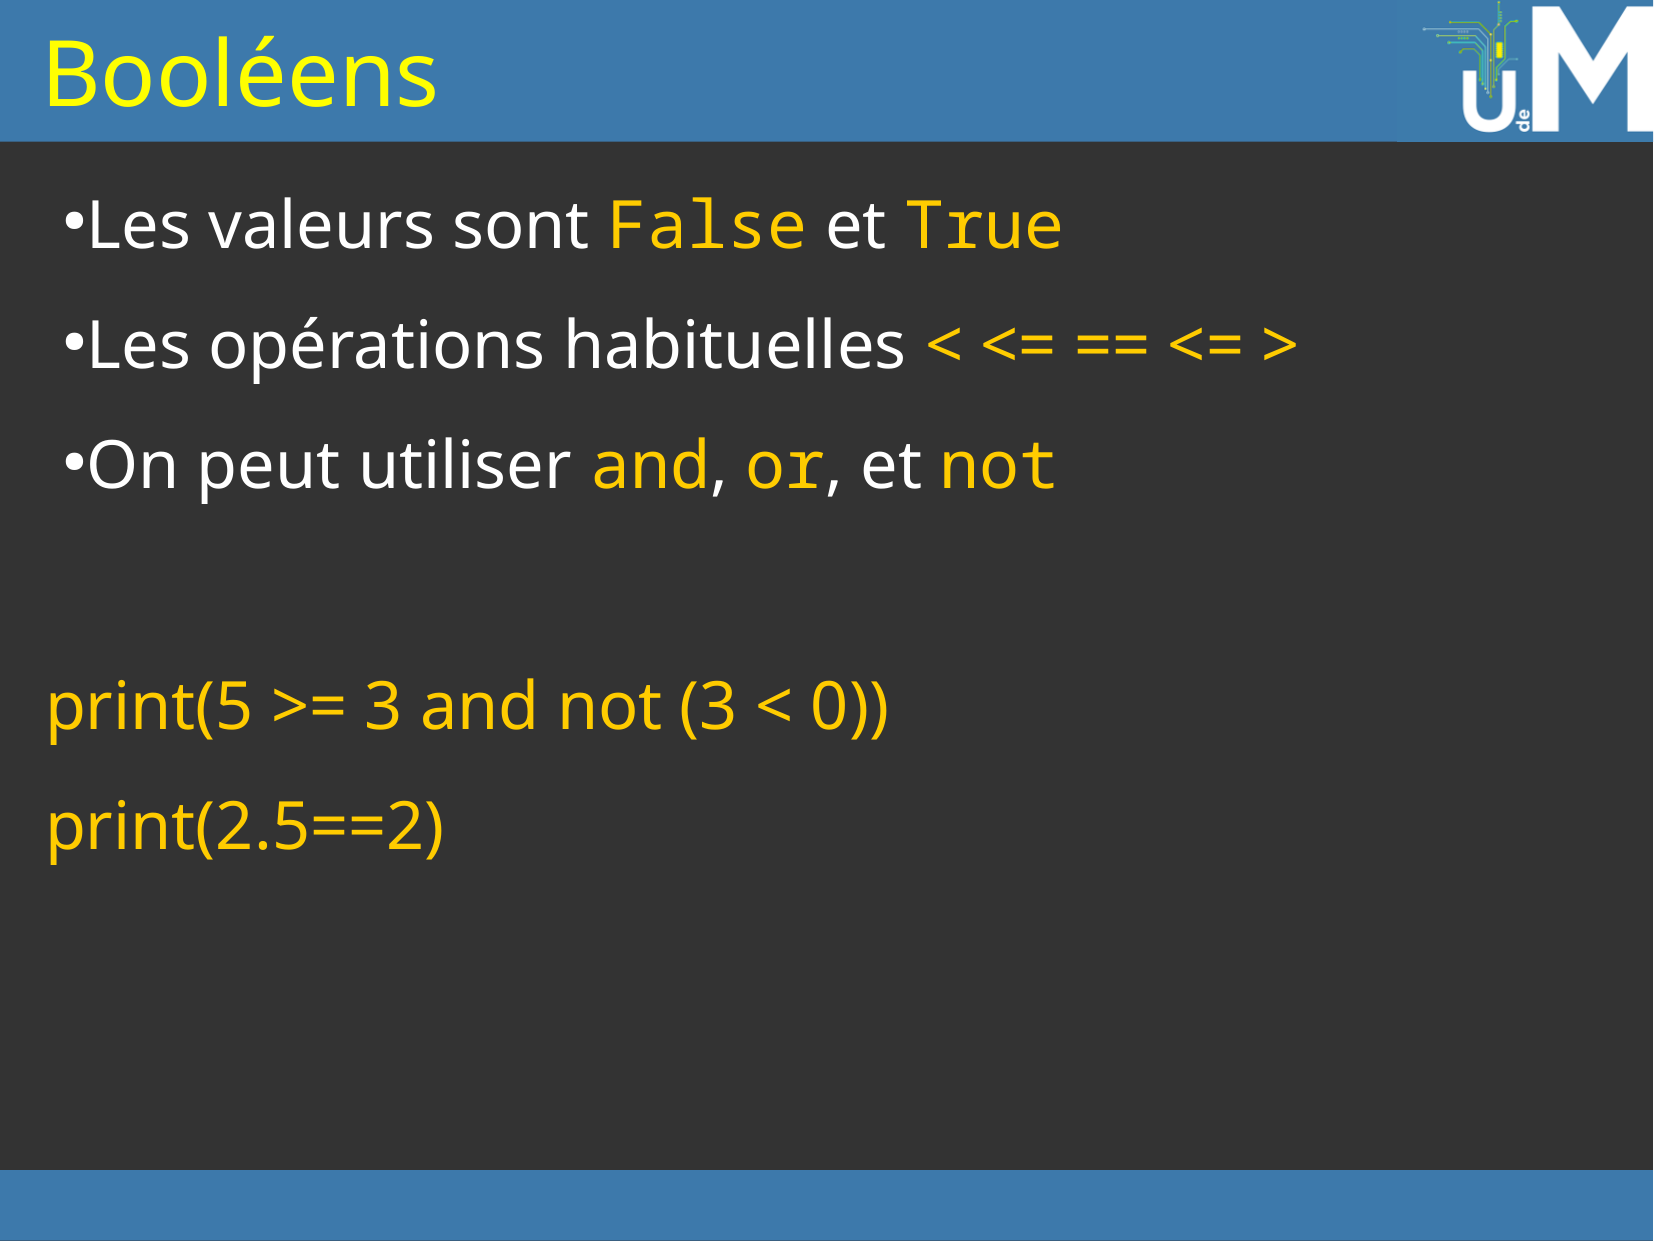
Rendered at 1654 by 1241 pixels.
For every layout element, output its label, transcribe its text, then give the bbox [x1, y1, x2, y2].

title Booléens [41, 9, 1411, 133]
list Les valeurs sont False et True Les opérations habituelles < <= == <= > On peut utiliser and, or, et not print(5 >= 3 and not (3 < 0)) print(2.5==2) [45, 177, 1606, 1141]
picture [1397, 0, 1654, 142]
